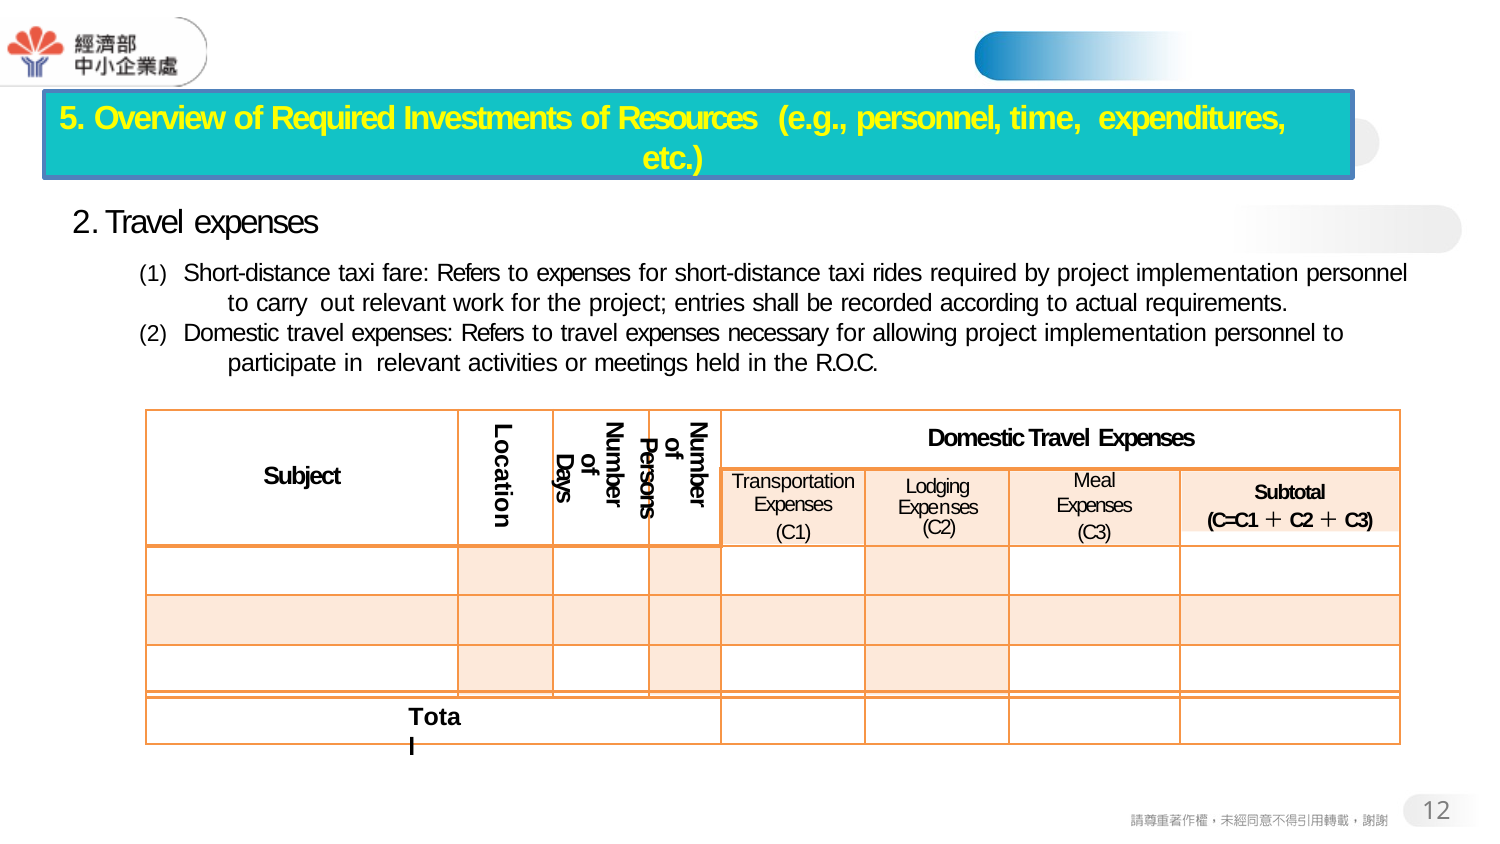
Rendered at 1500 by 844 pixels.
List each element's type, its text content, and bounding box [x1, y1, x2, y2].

text_box Travel expenses Short-distance taxi fare: Refers to expenses for short-distance taxi rides required by project implementation personnel to carry out relevant work for the project; entries shall be recorded according to actual requirements. Domestic travel expenses: Refers to travel expenses necessary for allowing project implementation personnel to participate in relevant activities or meetings held in the R.O.C. Domestic Travel Expenses [67, 176, 1412, 454]
text_box [650, 596, 720, 644]
text_box Number of Days [573, 454, 628, 537]
text_box [459, 596, 552, 644]
text_box [1010, 596, 1179, 644]
text_box [147, 596, 457, 644]
text_box [866, 471, 1008, 545]
text_box [1181, 596, 1399, 644]
text_box [650, 646, 720, 690]
text_box Total [408, 698, 462, 733]
title 5. Overview of Required Investments of Resources (e.g., personnel, time, expenditures, etc.) [44, 91, 1353, 178]
text_box [866, 547, 1008, 594]
text_box 12 [1417, 790, 1454, 828]
text_box Subtotal (C=C1＋C2＋C3) [1181, 471, 1399, 531]
text_box Lodging Expenses (C2) [867, 469, 1010, 541]
text_box [866, 646, 1008, 690]
text_box Meal Expenses (C3) [1009, 471, 1180, 545]
text_box Number of Persons [657, 454, 712, 537]
text_box [459, 646, 552, 690]
text_box Subject [263, 457, 343, 492]
text_box Location [490, 454, 516, 543]
text_box [459, 548, 552, 594]
text_box Transportation Expenses (C1) [723, 471, 864, 543]
text_box [722, 596, 864, 644]
text_box [650, 548, 720, 594]
text_box [554, 596, 648, 644]
text_box [866, 596, 1008, 644]
